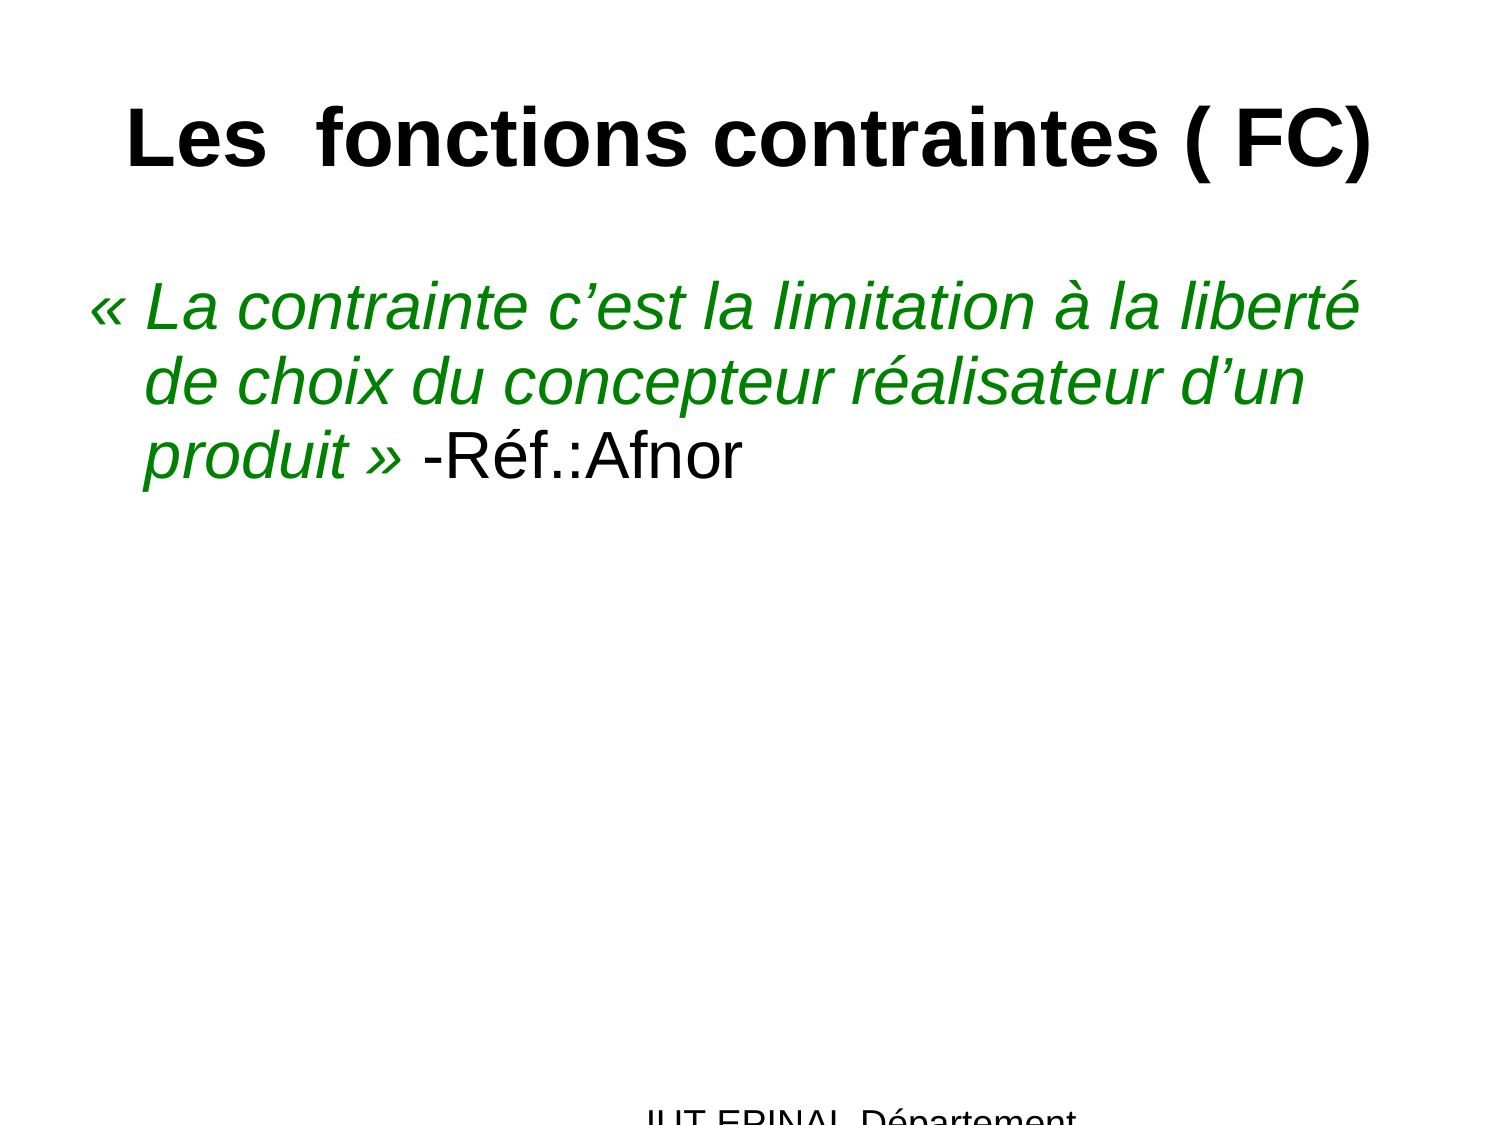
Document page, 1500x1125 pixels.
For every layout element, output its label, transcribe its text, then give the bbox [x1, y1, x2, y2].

list « La contrainte c’est la limitation à la liberté de choix du concepteur réalisateur d’un produit » -Réf.:Afnor [75, 262, 1426, 1005]
title Les fonctions contraintes ( FC) [75, 45, 1426, 233]
